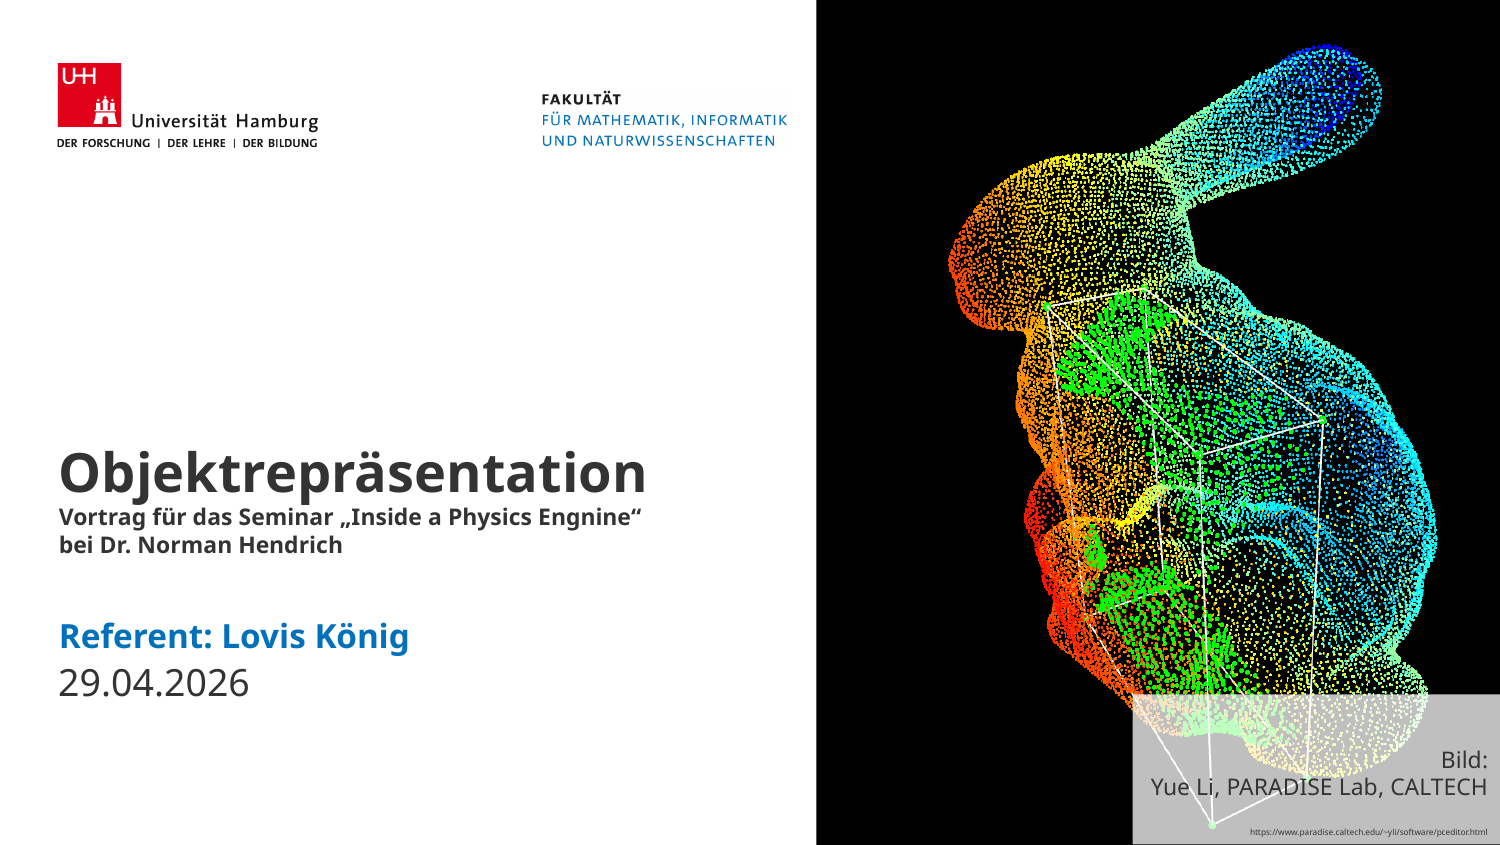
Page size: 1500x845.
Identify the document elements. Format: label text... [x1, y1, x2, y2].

subtitle Referent: Lovis König [58, 608, 777, 651]
picture [816, 0, 1500, 845]
title Objektrepräsentation Vortrag für das Seminar „Inside a Physics Engnine“ bei Dr. Norman Hendrich [58, 491, 777, 566]
list 29.04.2026 [58, 651, 777, 716]
list Bild: Yue Li, PARADISE Lab, CALTECH https://www.paradise.caltech.edu/~yli/software/pceditor.html [1132, 694, 1500, 845]
picture [0, 0, 381, 180]
picture [541, 89, 788, 147]
